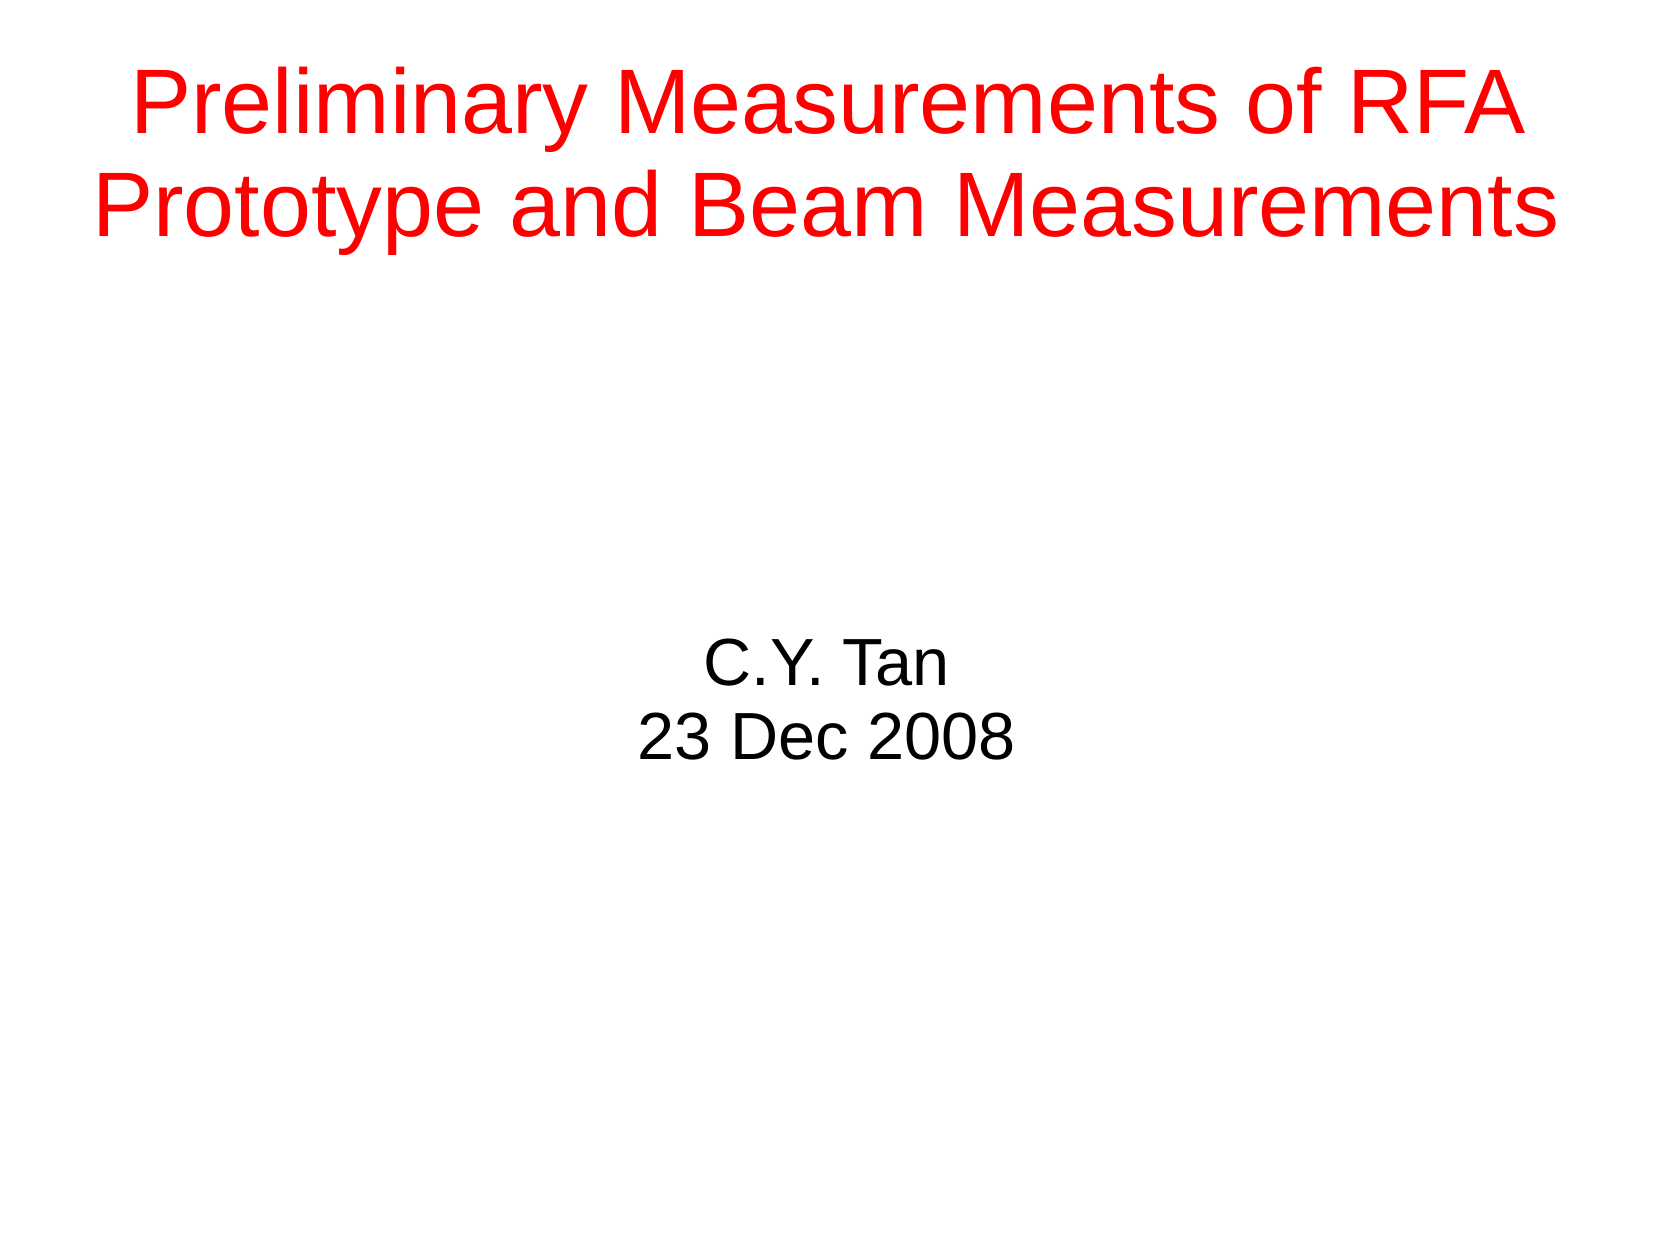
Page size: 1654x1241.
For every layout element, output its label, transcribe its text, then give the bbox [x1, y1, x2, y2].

subtitle C.Y. Tan 23 Dec 2008 [82, 297, 1571, 1102]
title Preliminary Measurements of RFA Prototype and Beam Measurements [82, 50, 1571, 256]
